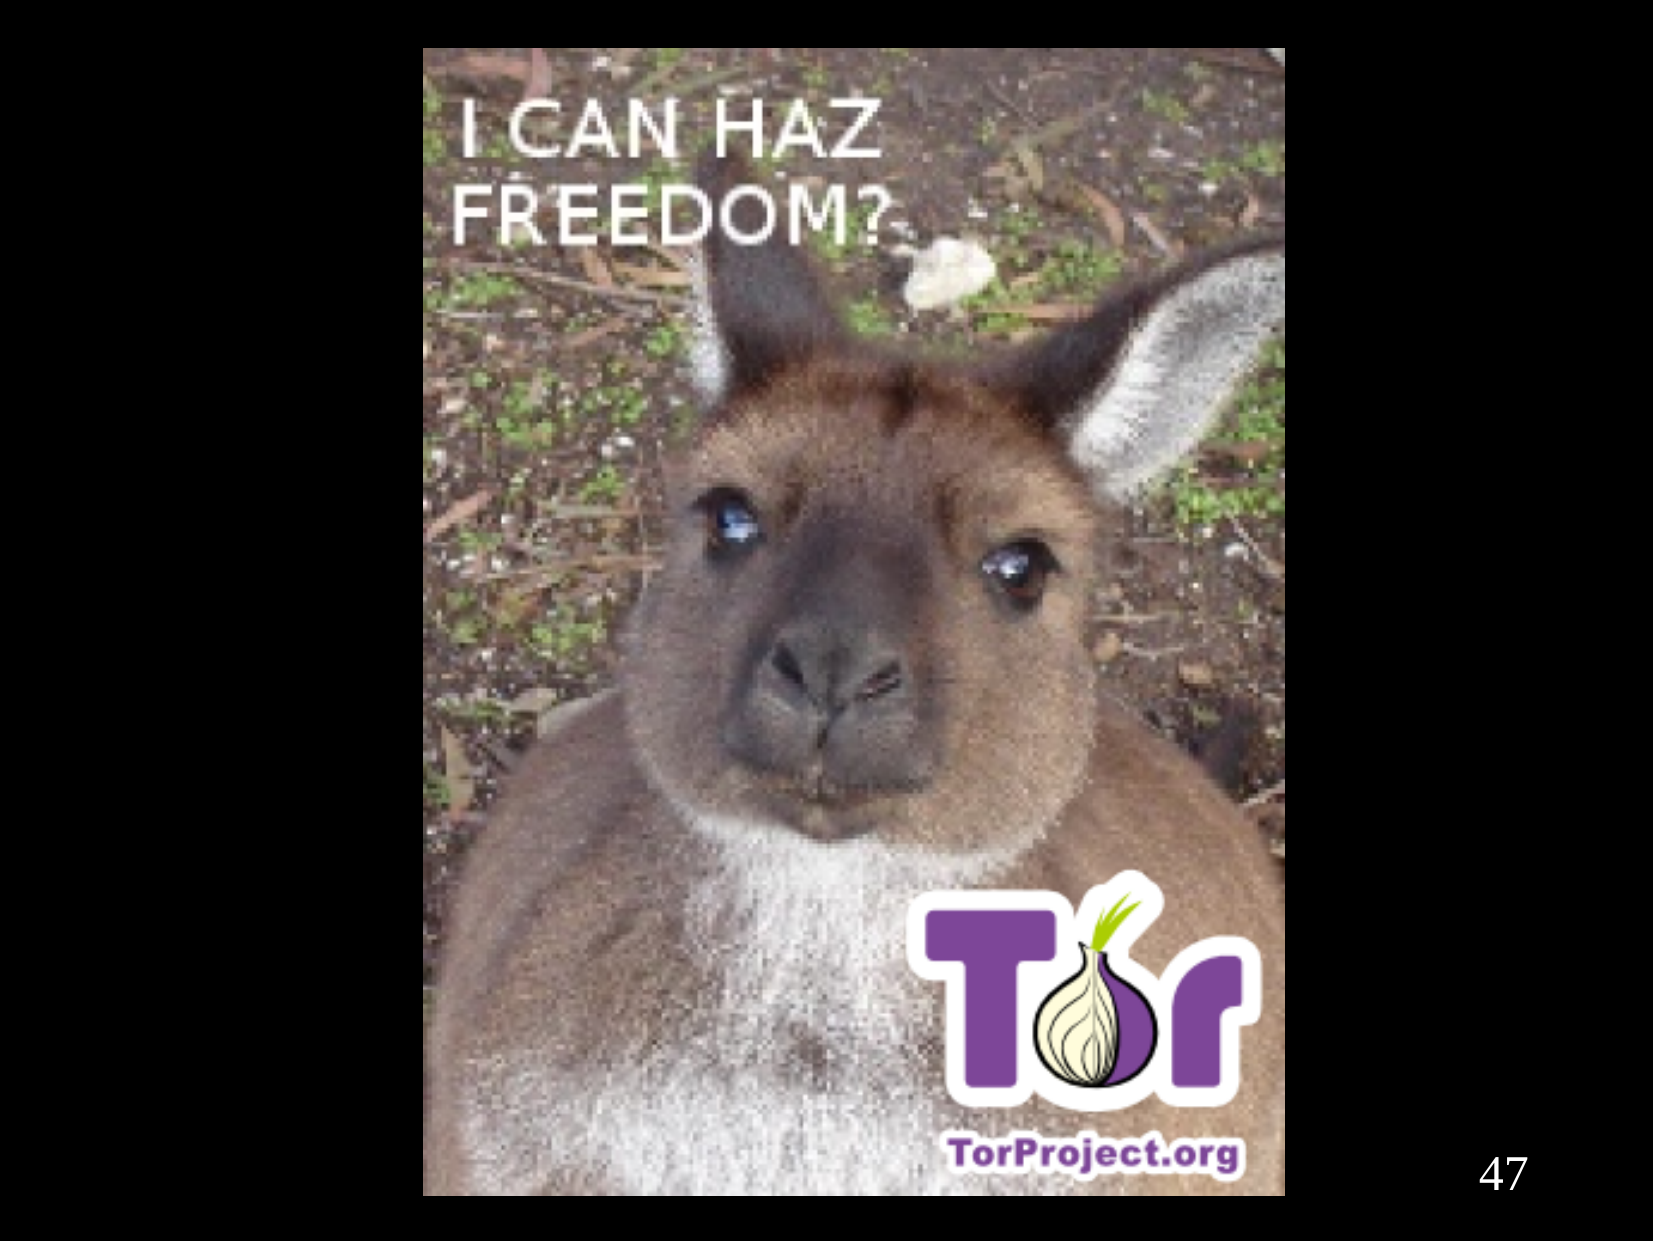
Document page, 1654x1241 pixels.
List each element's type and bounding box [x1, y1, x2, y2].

picture [423, 48, 1285, 1197]
